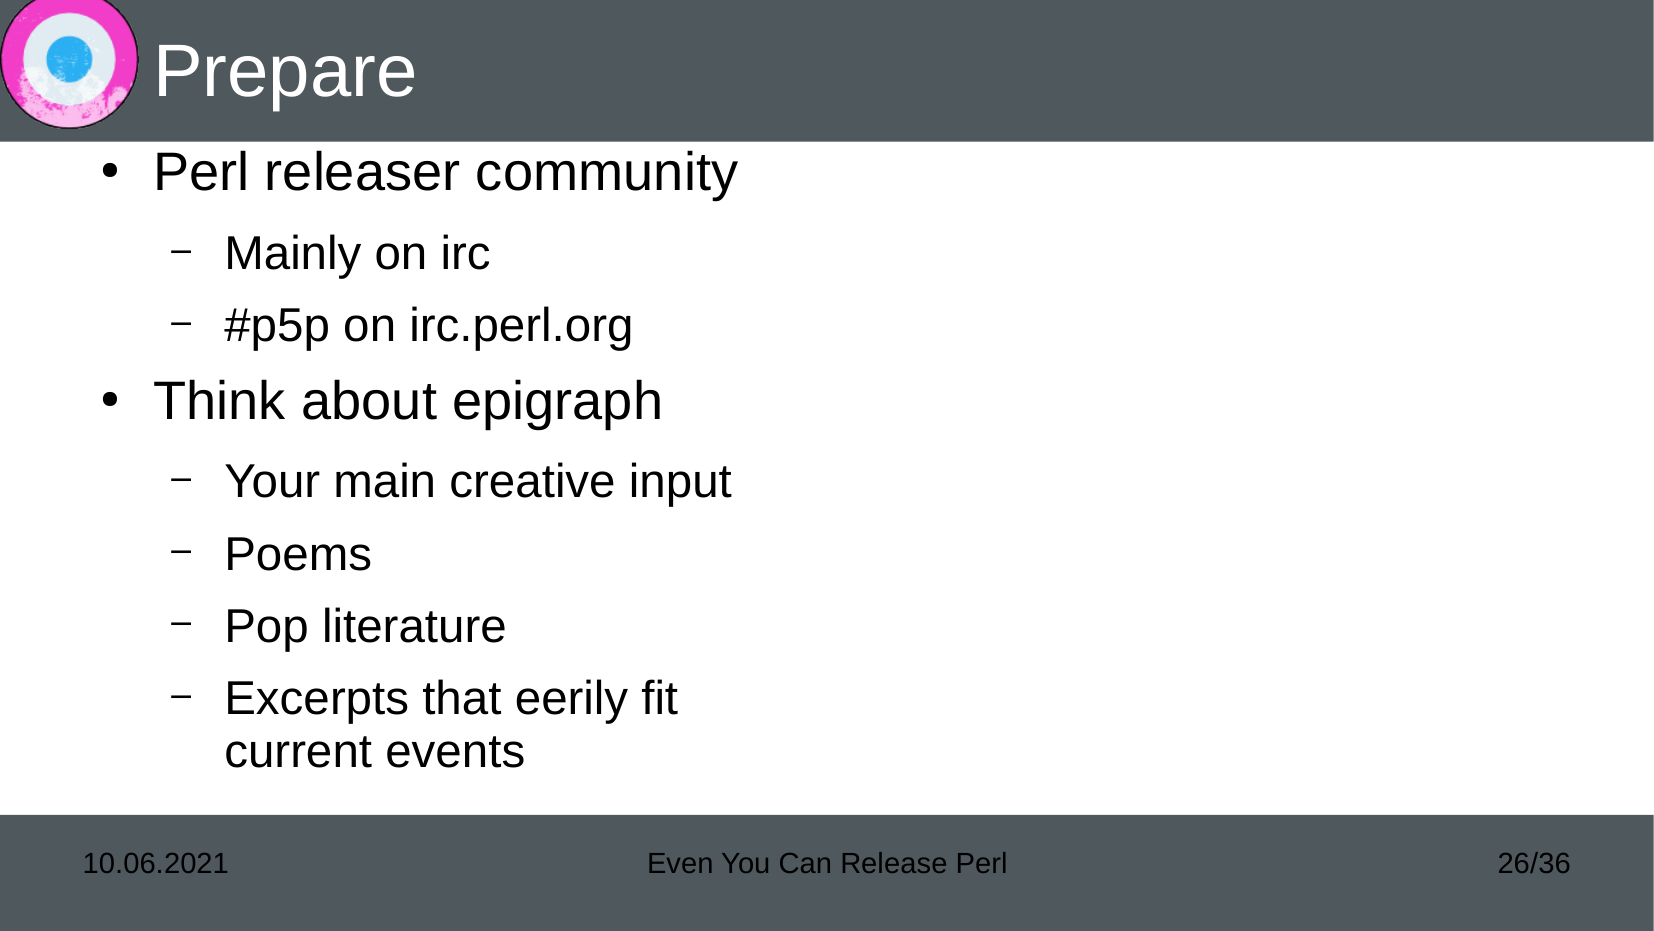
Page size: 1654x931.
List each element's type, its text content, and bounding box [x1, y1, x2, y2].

list Perl releaser community Mainly on irc #p5p on irc.perl.org Think about epigraph Your main creative input Poems Pop literature Excerpts that eerily fit current events [82, 141, 809, 815]
title Prepare [153, 5, 1654, 136]
picture [0, 0, 228, 148]
